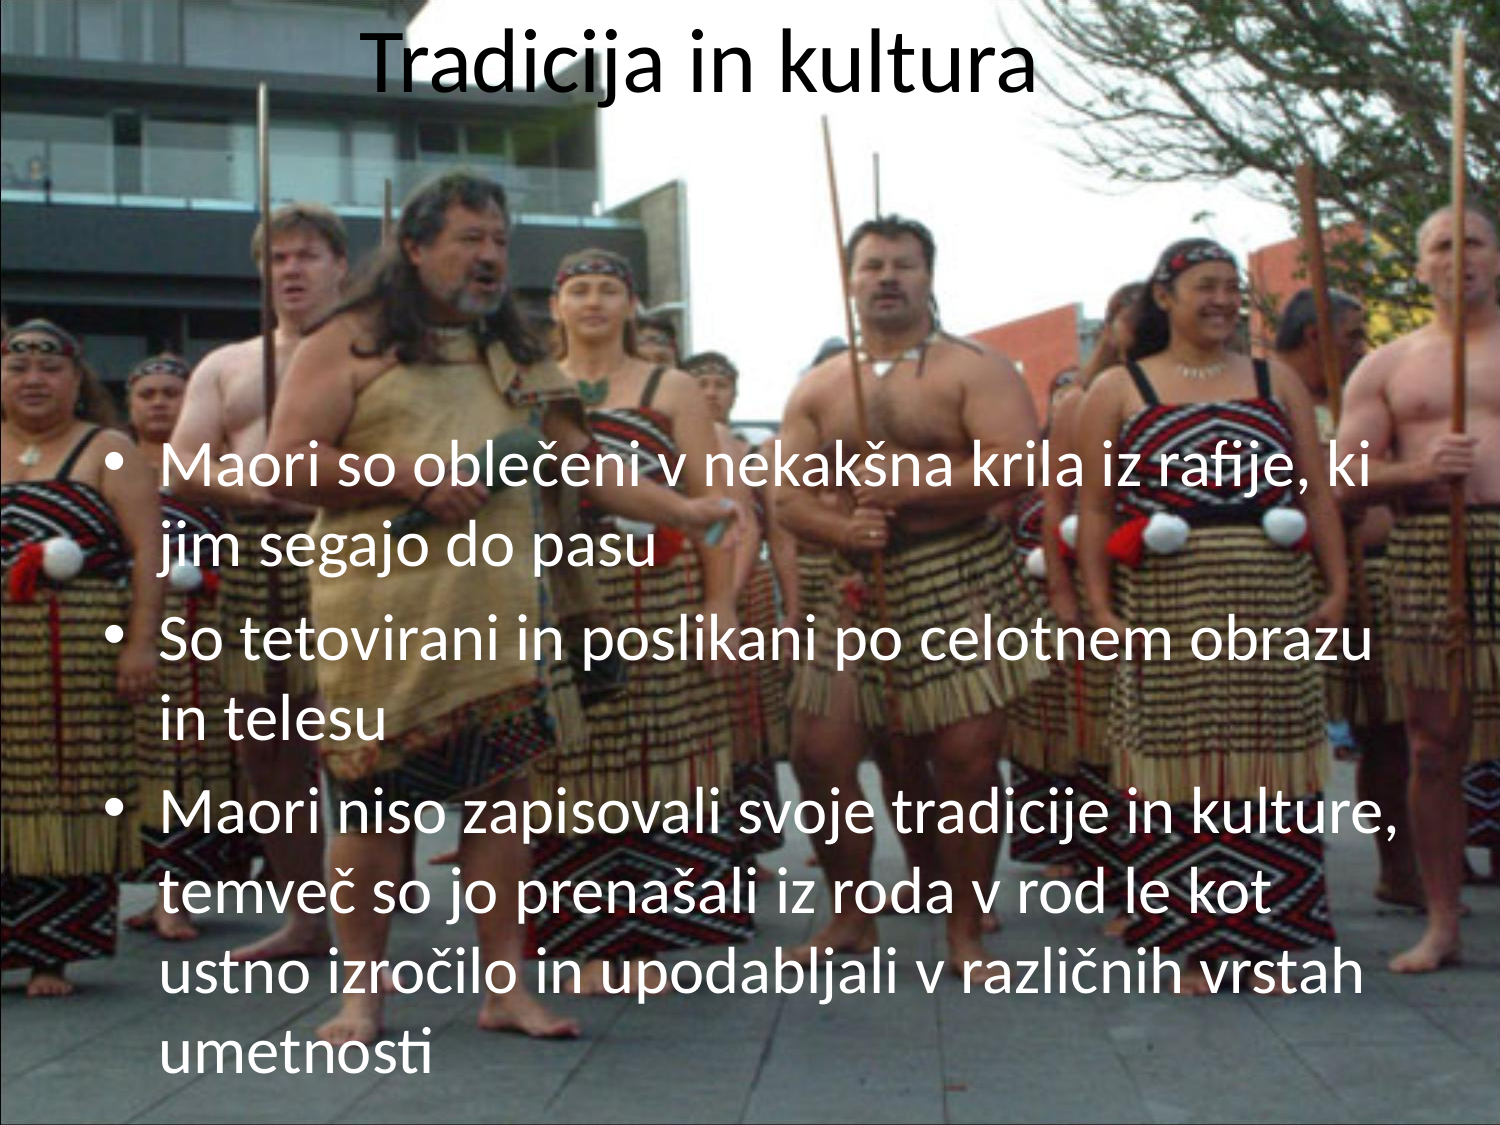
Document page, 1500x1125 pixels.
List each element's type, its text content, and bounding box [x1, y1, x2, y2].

title Tradicija in kultura [24, 0, 1375, 150]
picture [0, 0, 1500, 1125]
list Maori so oblečeni v nekakšna krila iz rafije, ki jim segajo do pasu So tetovirani in poslikani po celotnem obrazu in telesu Maori niso zapisovali svoje tradicije in kulture, temveč so jo prenašali iz roda v rod le kot ustno izročilo in upodabljali v različnih vrstah umetnosti [87, 412, 1438, 1125]
